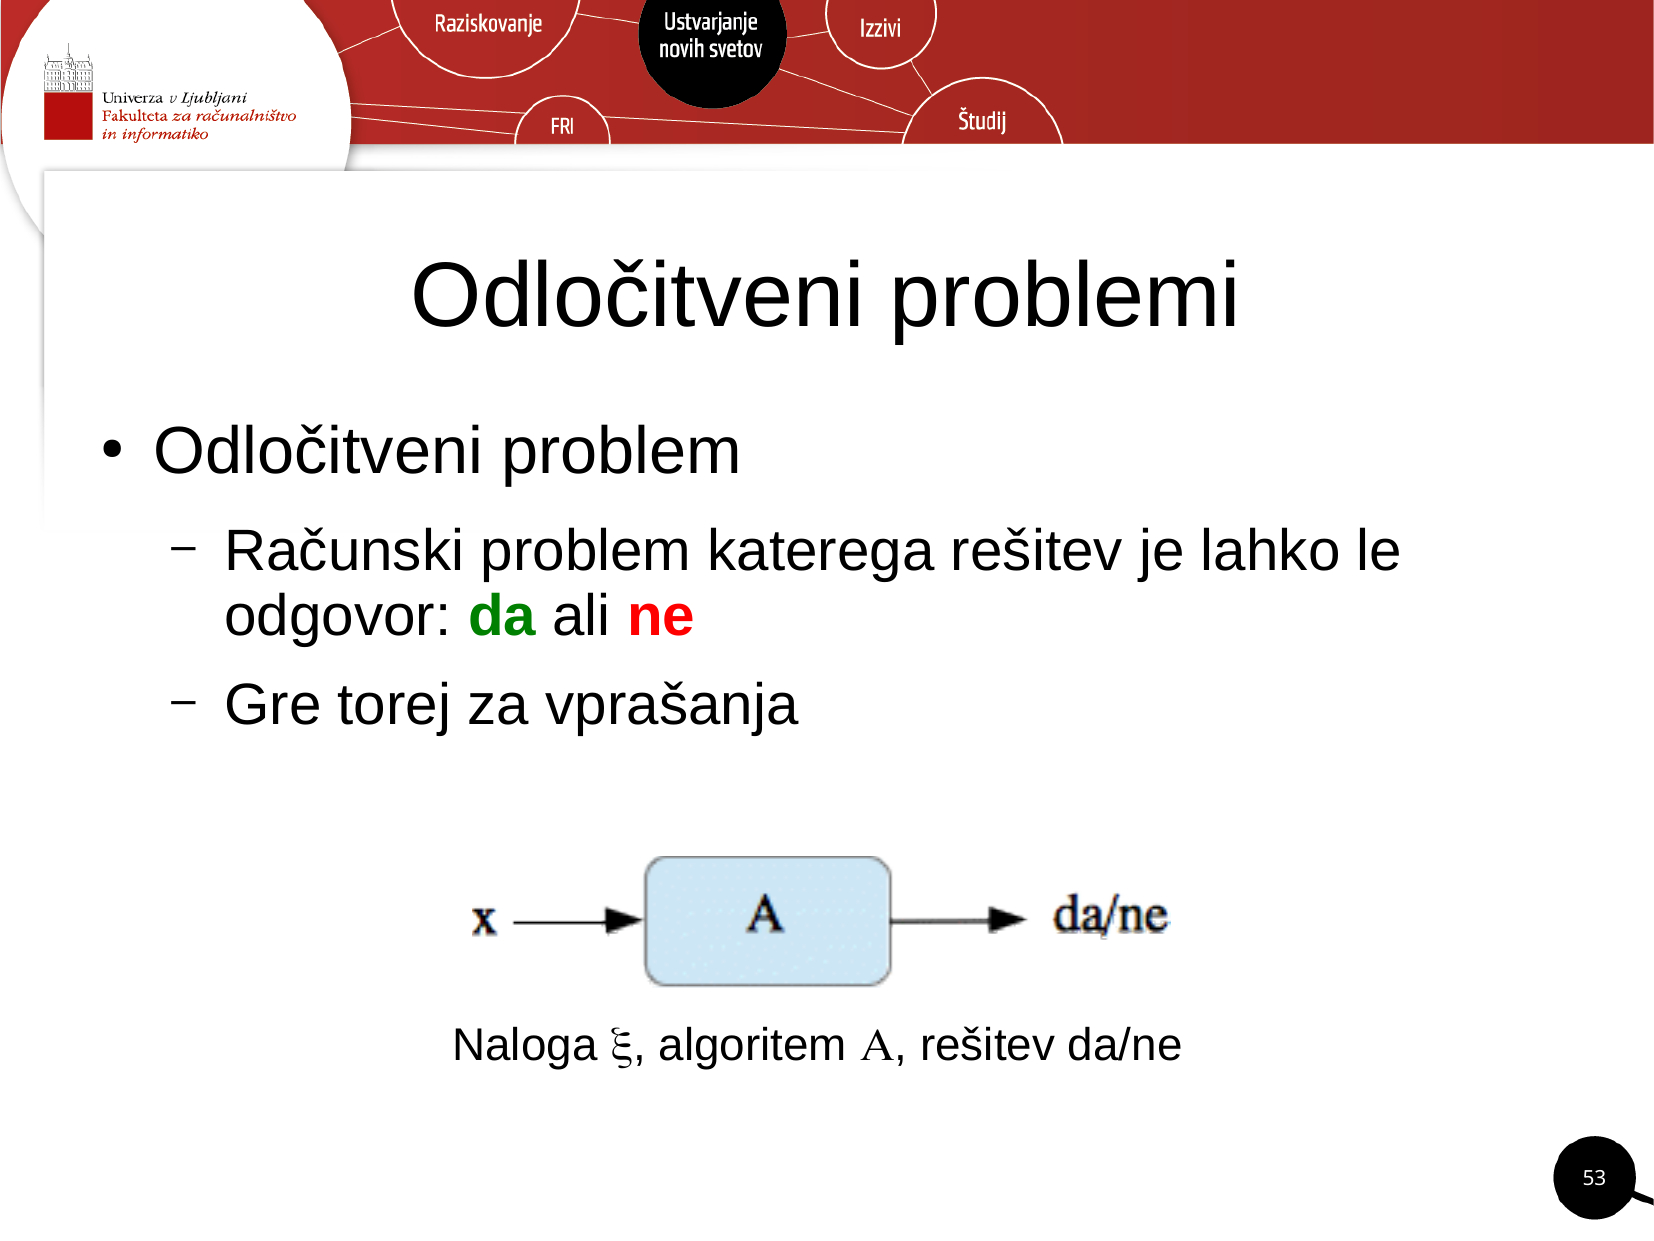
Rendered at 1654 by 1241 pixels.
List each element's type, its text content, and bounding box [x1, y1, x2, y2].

title Odločitveni problemi [82, 191, 1571, 399]
text_box Naloga x, algoritem A, rešitev da/ne [437, 1018, 1199, 1089]
text_box <številka> [1553, 1145, 1636, 1212]
list Odločitveni problem Računski problem katerega rešitev je lahko le odgovor: da ali ne Gre torej za vprašanja [82, 413, 1538, 1167]
picture [0, 0, 1654, 1241]
